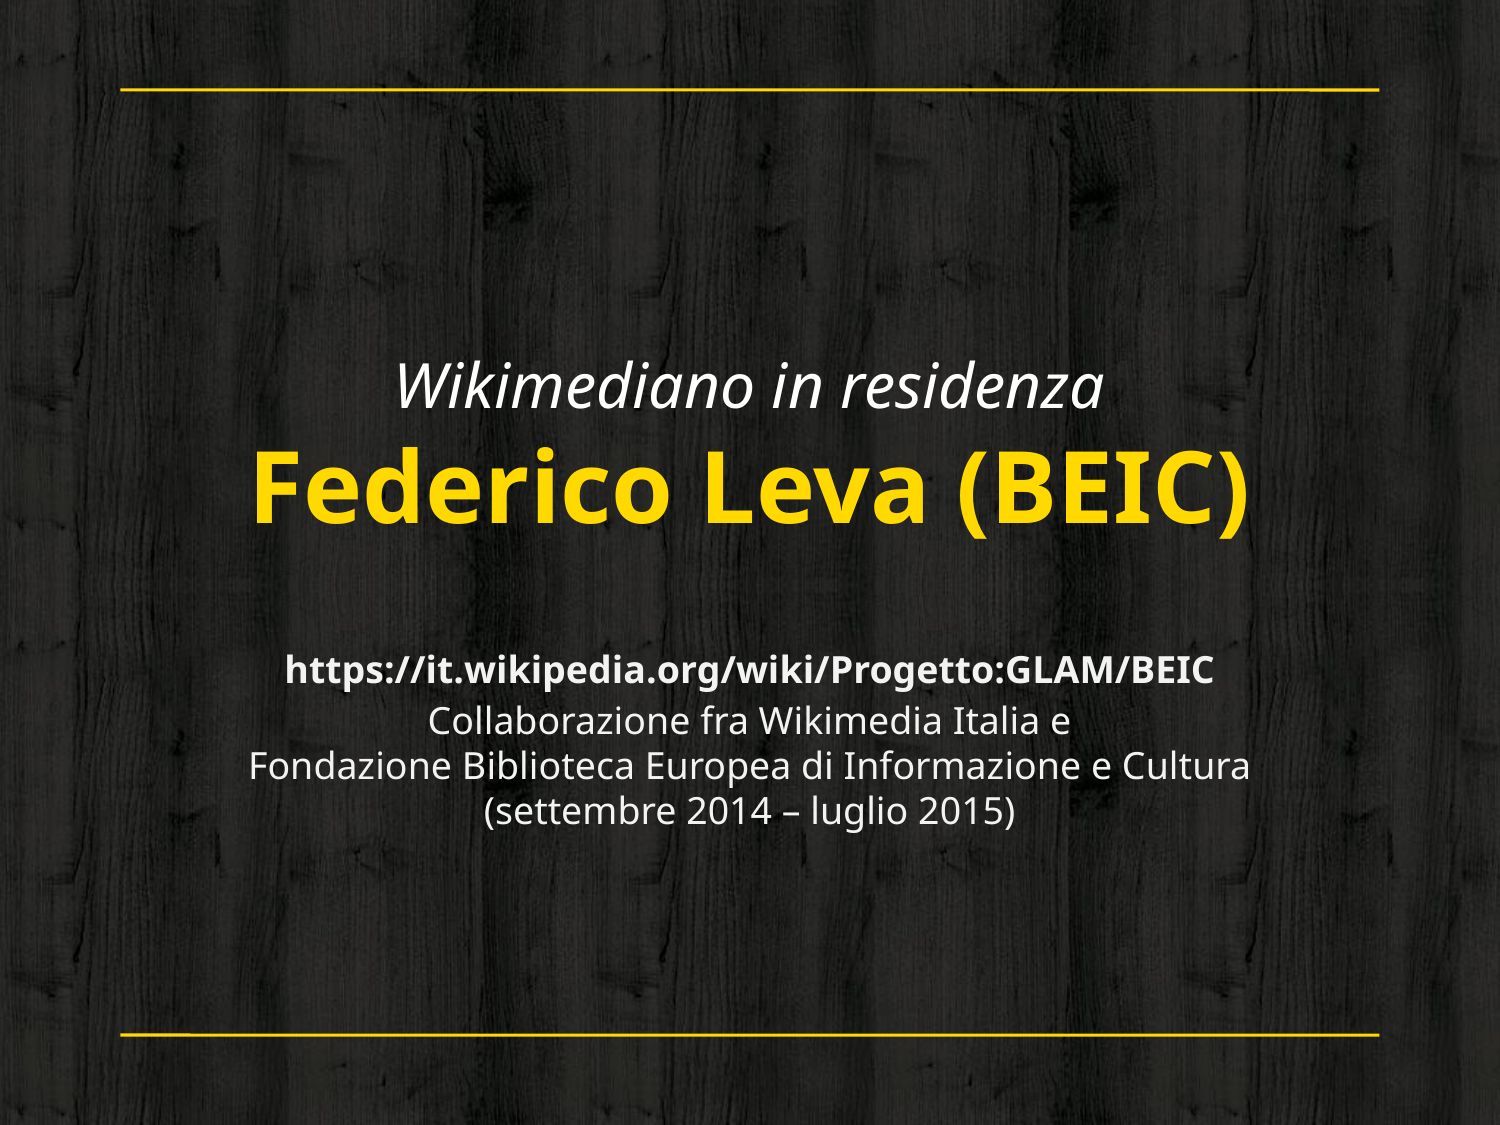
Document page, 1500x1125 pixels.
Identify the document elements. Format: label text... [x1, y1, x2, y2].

picture [0, 0, 1500, 1125]
list https://it.wikipedia.org/wiki/Progetto:GLAM/BEIC Collaborazione fra Wikimedia Italia e Fondazione Biblioteca Europea di Informazione e Cultura (settembre 2014 – luglio 2015) [119, 631, 1381, 855]
subtitle Federico Leva (BEIC) [119, 408, 1381, 581]
title Wikimediano in residenza [119, 288, 1381, 408]
